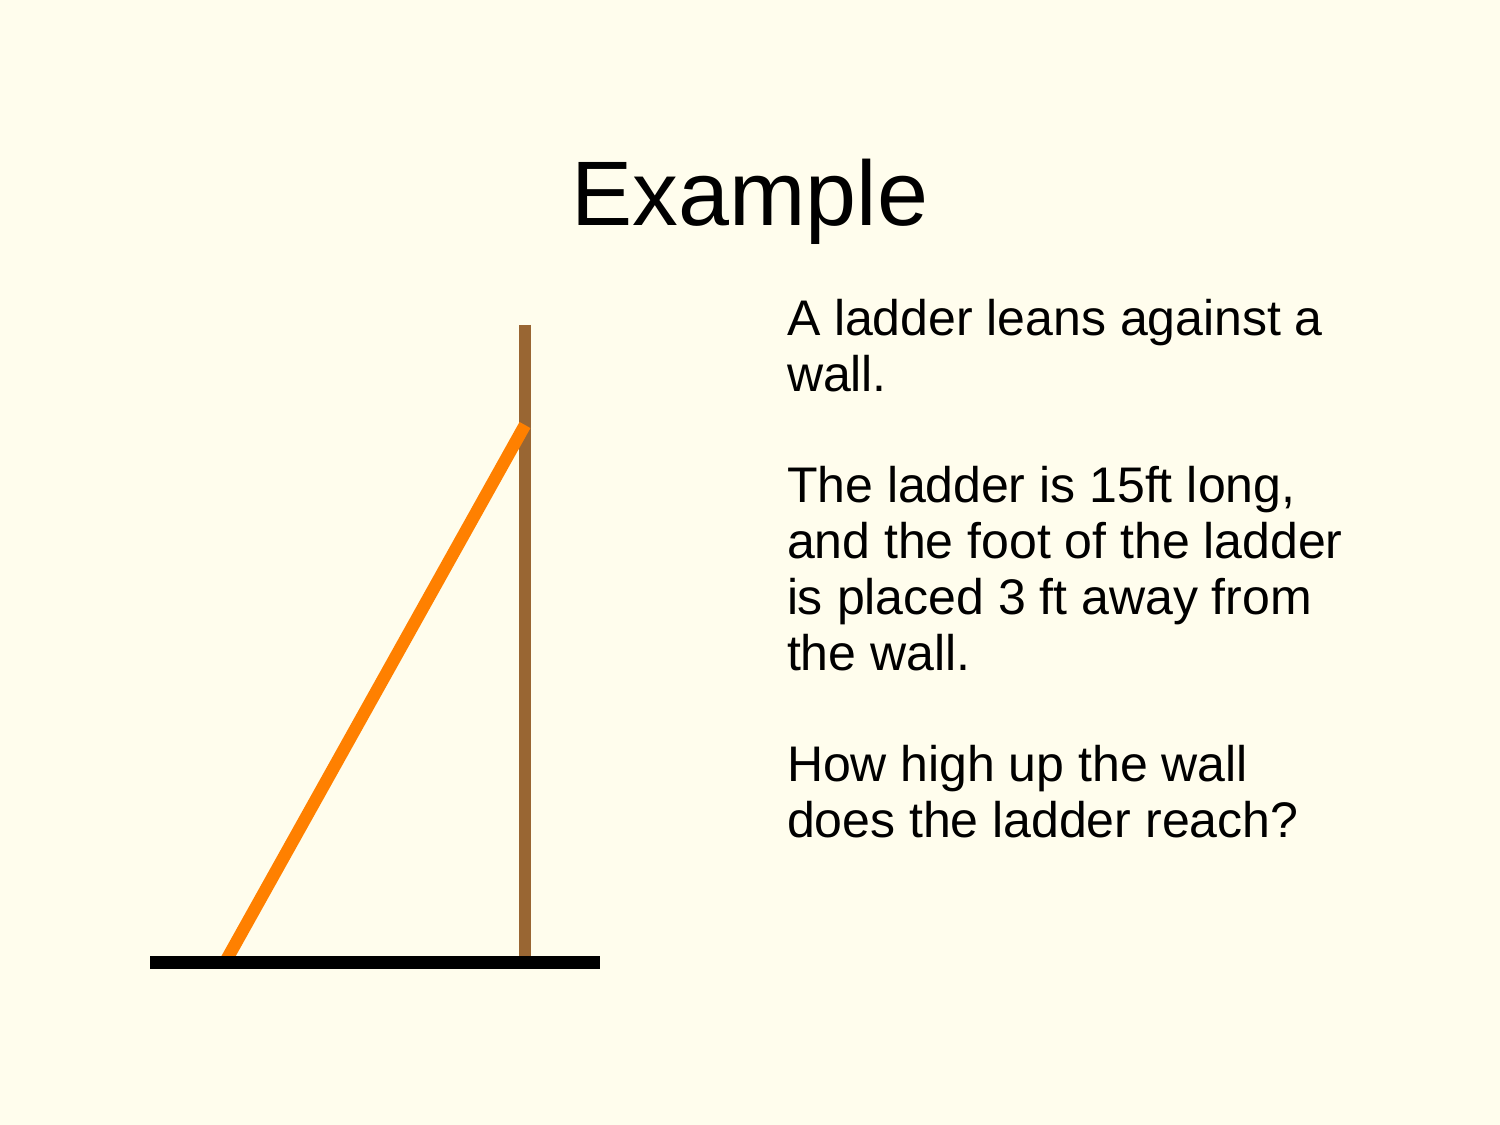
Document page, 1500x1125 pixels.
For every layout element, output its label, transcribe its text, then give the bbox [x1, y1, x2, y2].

title Example [112, 99, 1388, 288]
text_box A ladder leans against a wall. The ladder is 15ft long, and the foot of the ladder is placed 3 ft away from the wall. How high up the wall does the ladder reach? [772, 282, 1363, 856]
